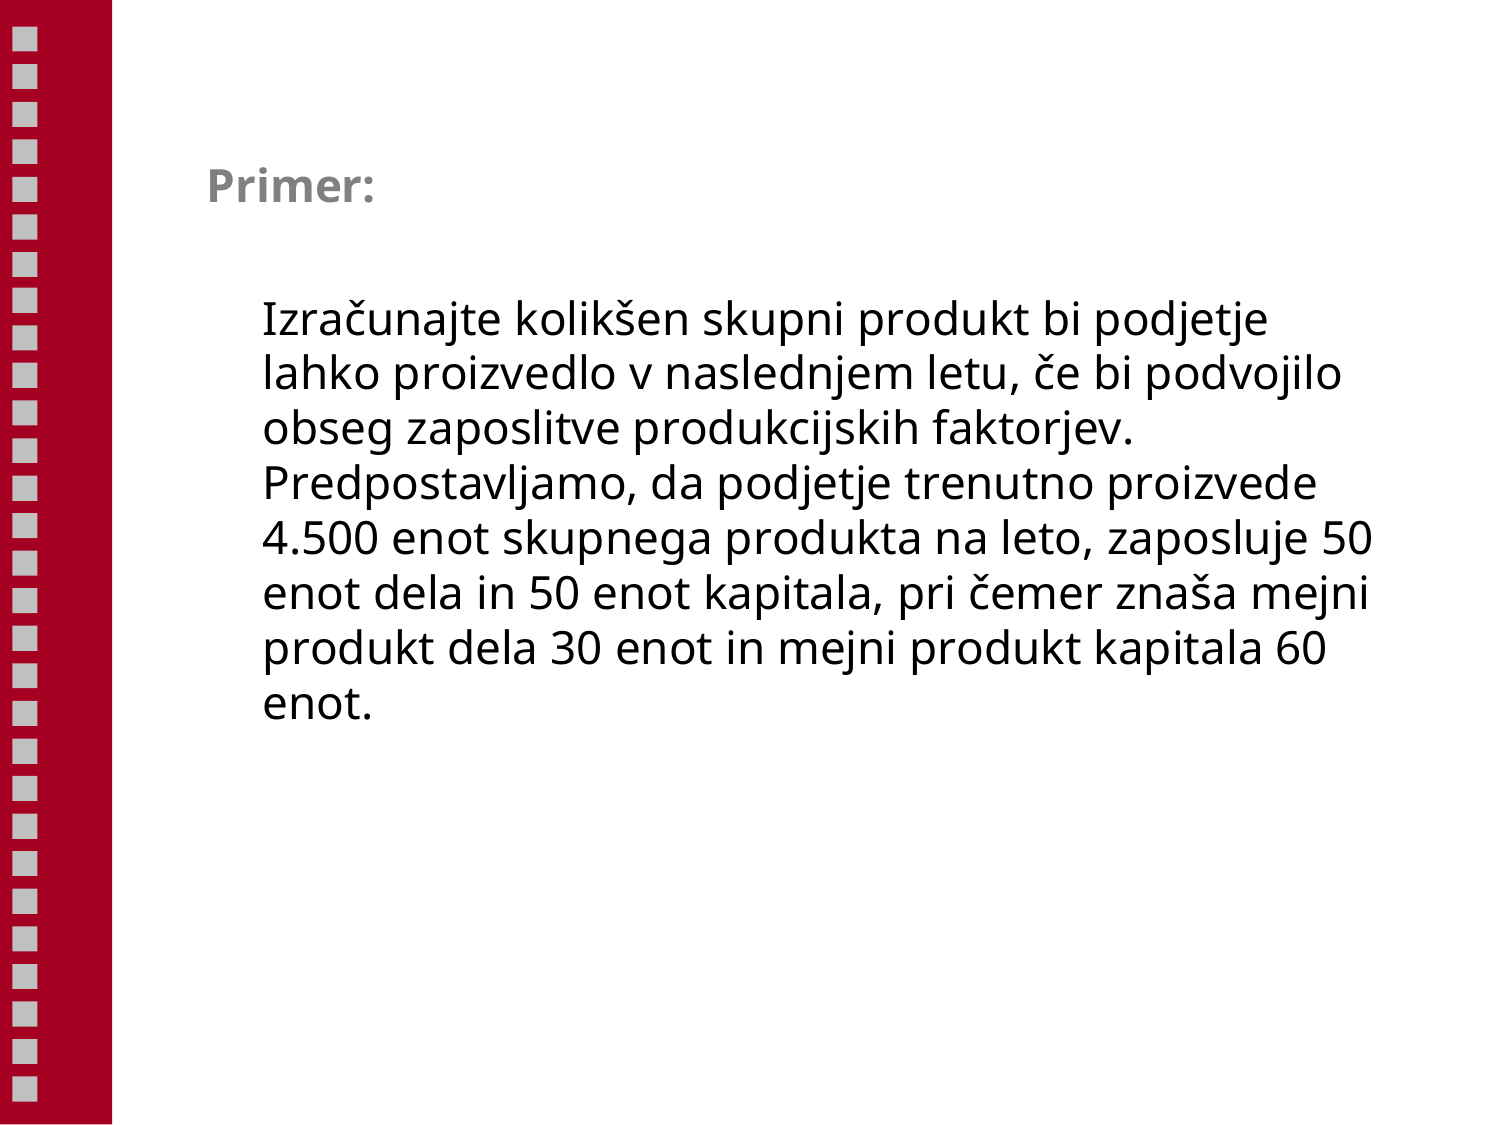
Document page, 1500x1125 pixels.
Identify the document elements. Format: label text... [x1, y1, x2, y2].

list Primer: Izračunajte kolikšen skupni produkt bi podjetje lahko proizvedlo v naslednjem letu, če bi podvojilo obseg zaposlitve produkcijskih faktorjev. Predpostavljamo, da podjetje trenutno proizvede 4.500 enot skupnega produkta na leto, zaposluje 50 enot dela in 50 enot kapitala, pri čemer znaša mejni produkt dela 30 enot in mejni produkt kapitala 60 enot. [191, 148, 1412, 938]
